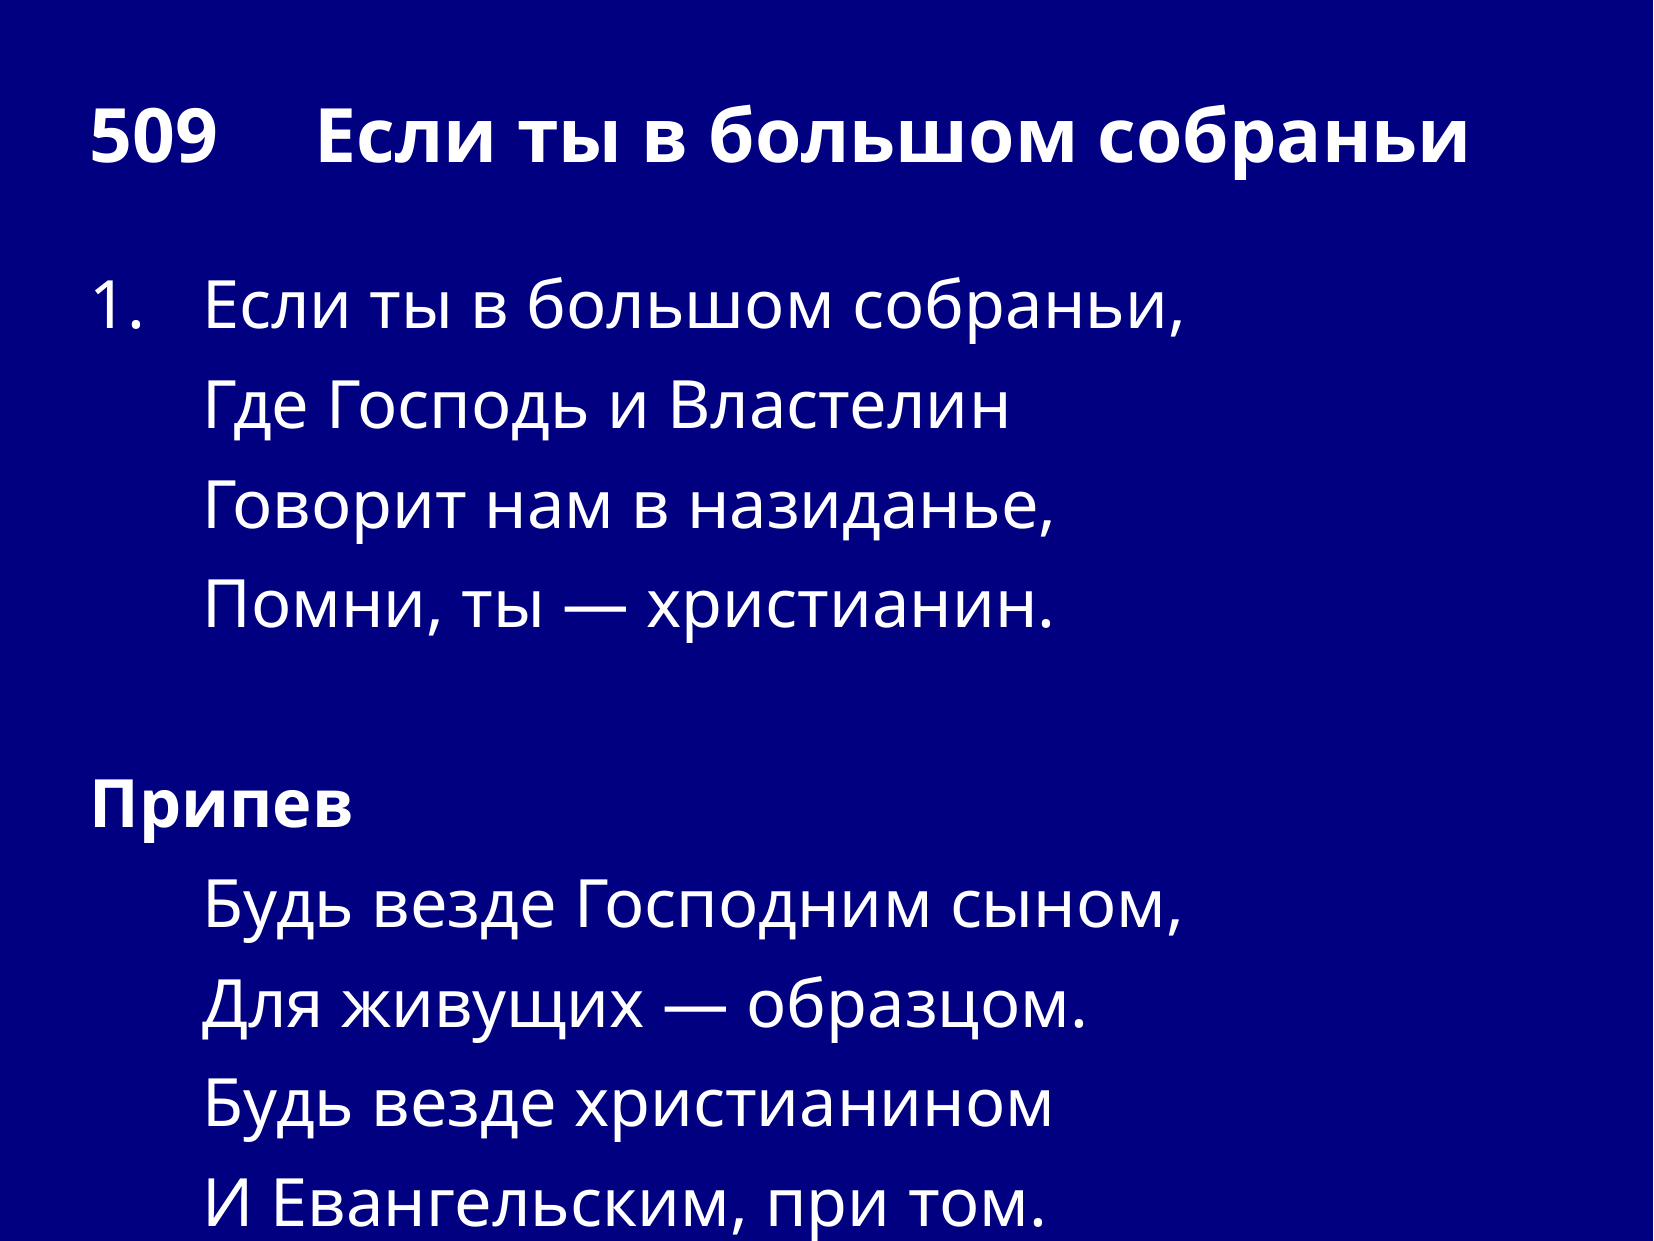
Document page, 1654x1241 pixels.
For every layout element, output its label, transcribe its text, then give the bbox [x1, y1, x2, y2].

text_box 509 Если ты в большом собраньи [75, 75, 1653, 188]
text_box 1. Если ты в большом собраньи, Где Господь и Властелин Говорит нам в назиданье, Помни, ты — христианин. Припев Будь везде Господним сыном, Для живущих — образцом. Будь везде христианином И Евангельским, при том. [75, 188, 1576, 1163]
